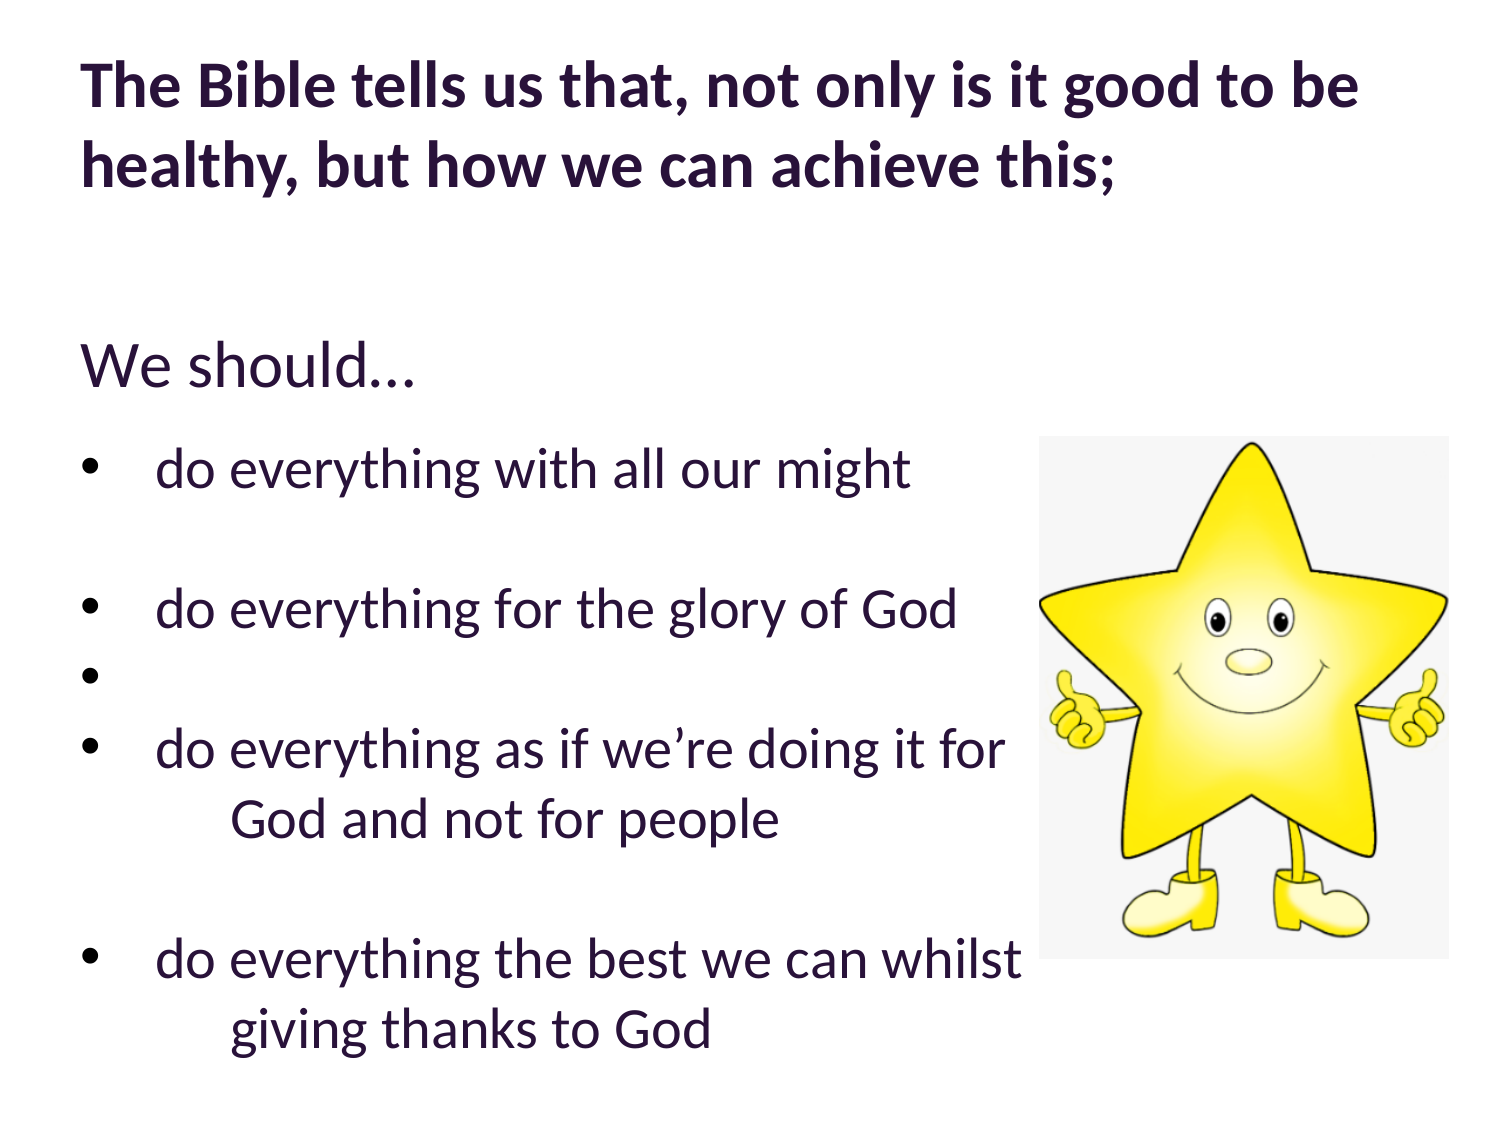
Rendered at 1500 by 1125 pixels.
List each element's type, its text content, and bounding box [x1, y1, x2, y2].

picture [1039, 436, 1450, 959]
text_box The Bible tells us that, not only is it good to be healthy, but how we can achieve this; We should… do everything with all our might do everything for the glory of God do everything as if we’re doing it for God and not for people do everything the best we can whilst giving thanks to God [64, 33, 1447, 1125]
